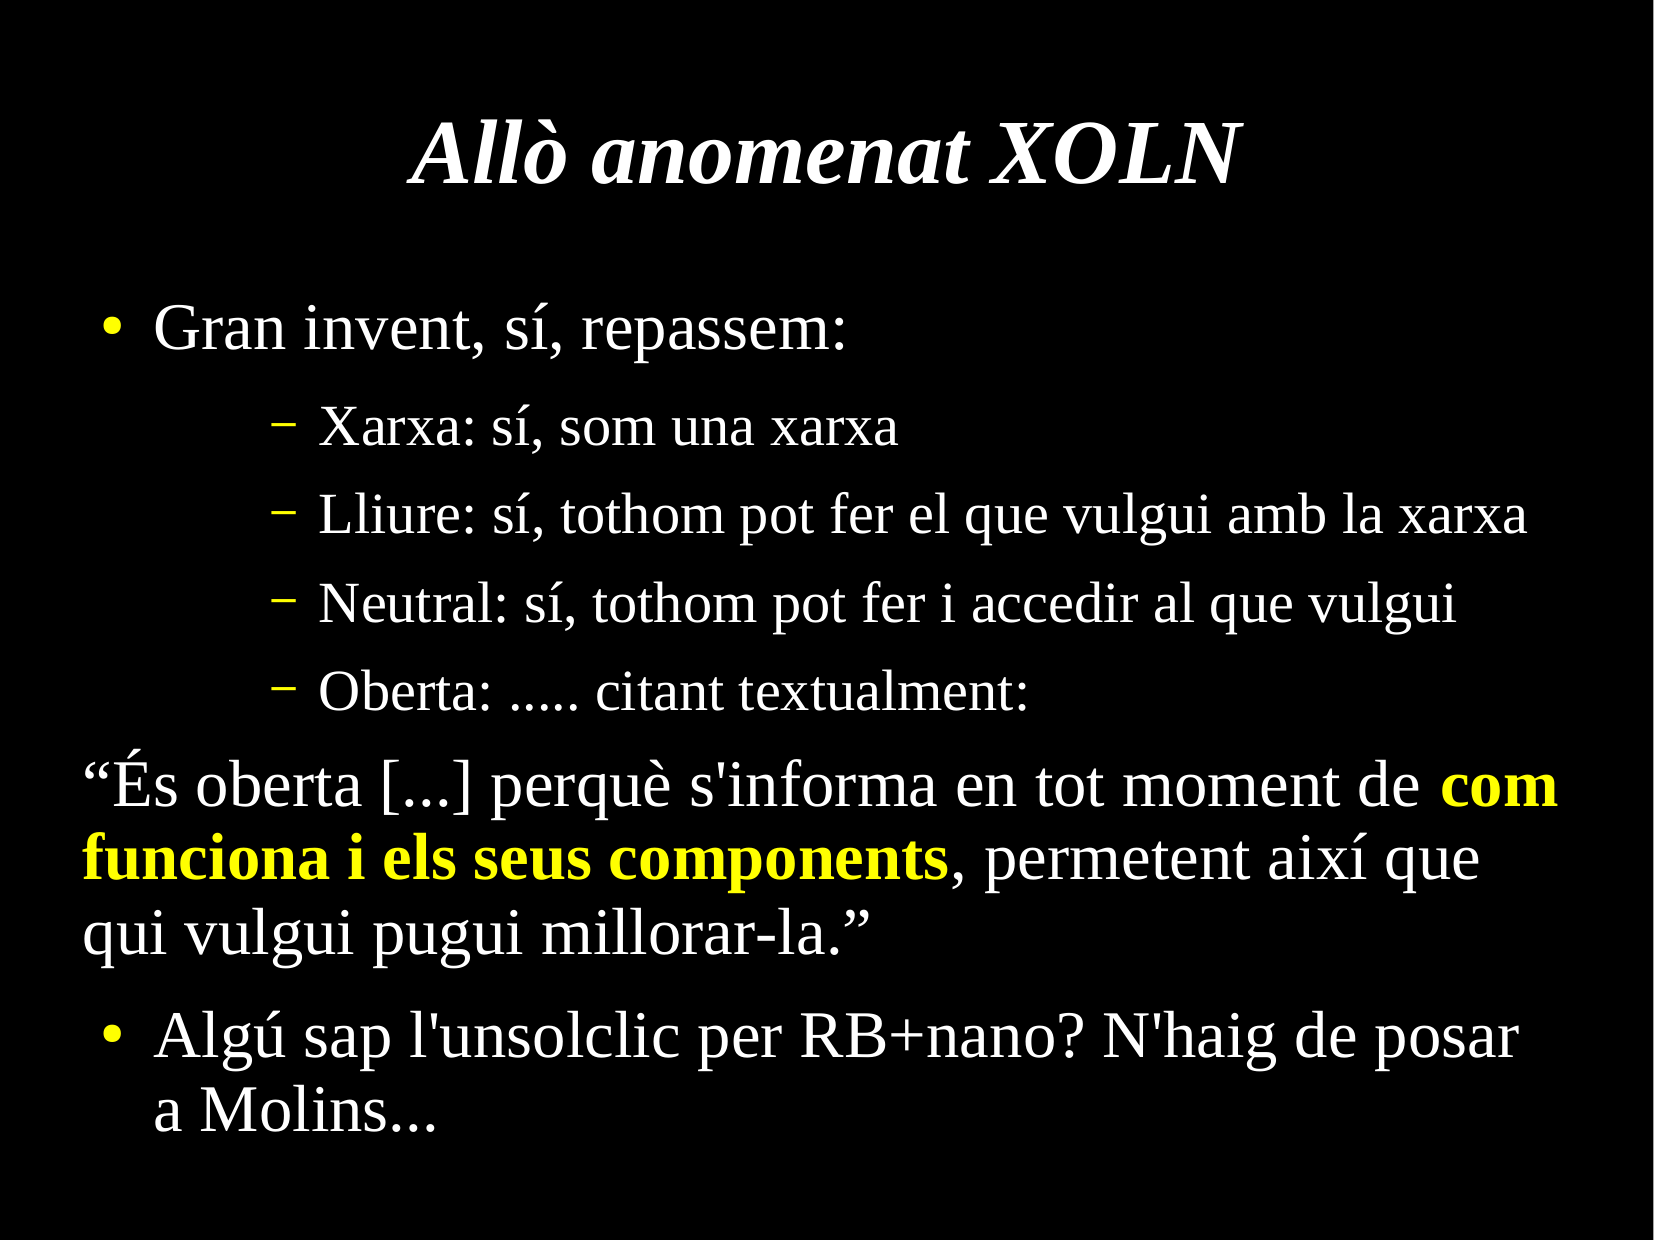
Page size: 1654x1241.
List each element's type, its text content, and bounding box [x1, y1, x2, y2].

title Allò anomenat XOLN [82, 56, 1571, 250]
list Gran invent, sí, repassem: Xarxa: sí, som una xarxa Lliure: sí, tothom pot fer el que vulgui amb la xarxa Neutral: sí, tothom pot fer i accedir al que vulgui Oberta: ..... citant textualment: “És oberta [...] perquè s'informa en tot moment de com funciona i els seus components, permetent així que qui vulgui pugui millorar-la.” Algú sap l'unsolclic per RB+nano? N'haig de posar a Molins... [82, 290, 1571, 1147]
